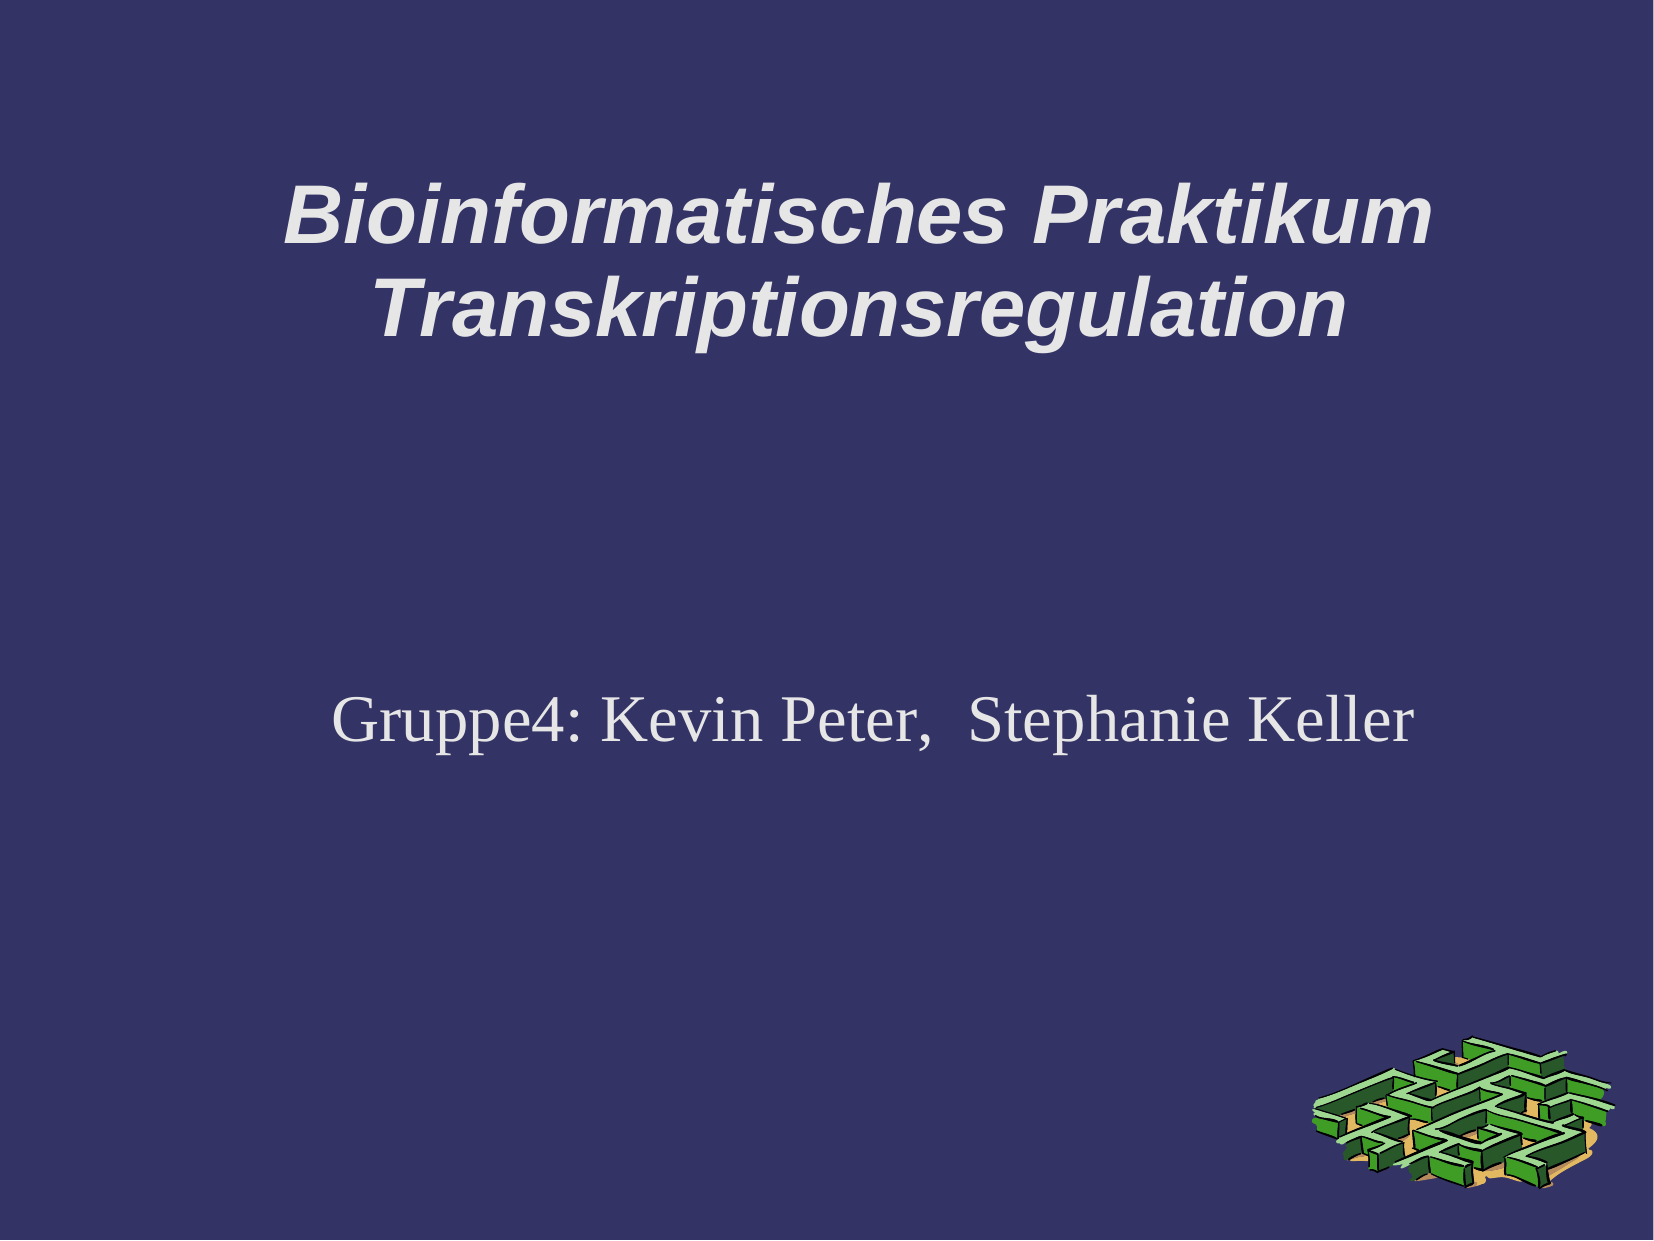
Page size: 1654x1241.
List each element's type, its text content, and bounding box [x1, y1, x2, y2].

title Bioinformatisches Praktikum Transkriptionsregulation [118, 75, 1531, 355]
subtitle Gruppe4: Kevin Peter, Stephanie Keller [178, 364, 1570, 1147]
